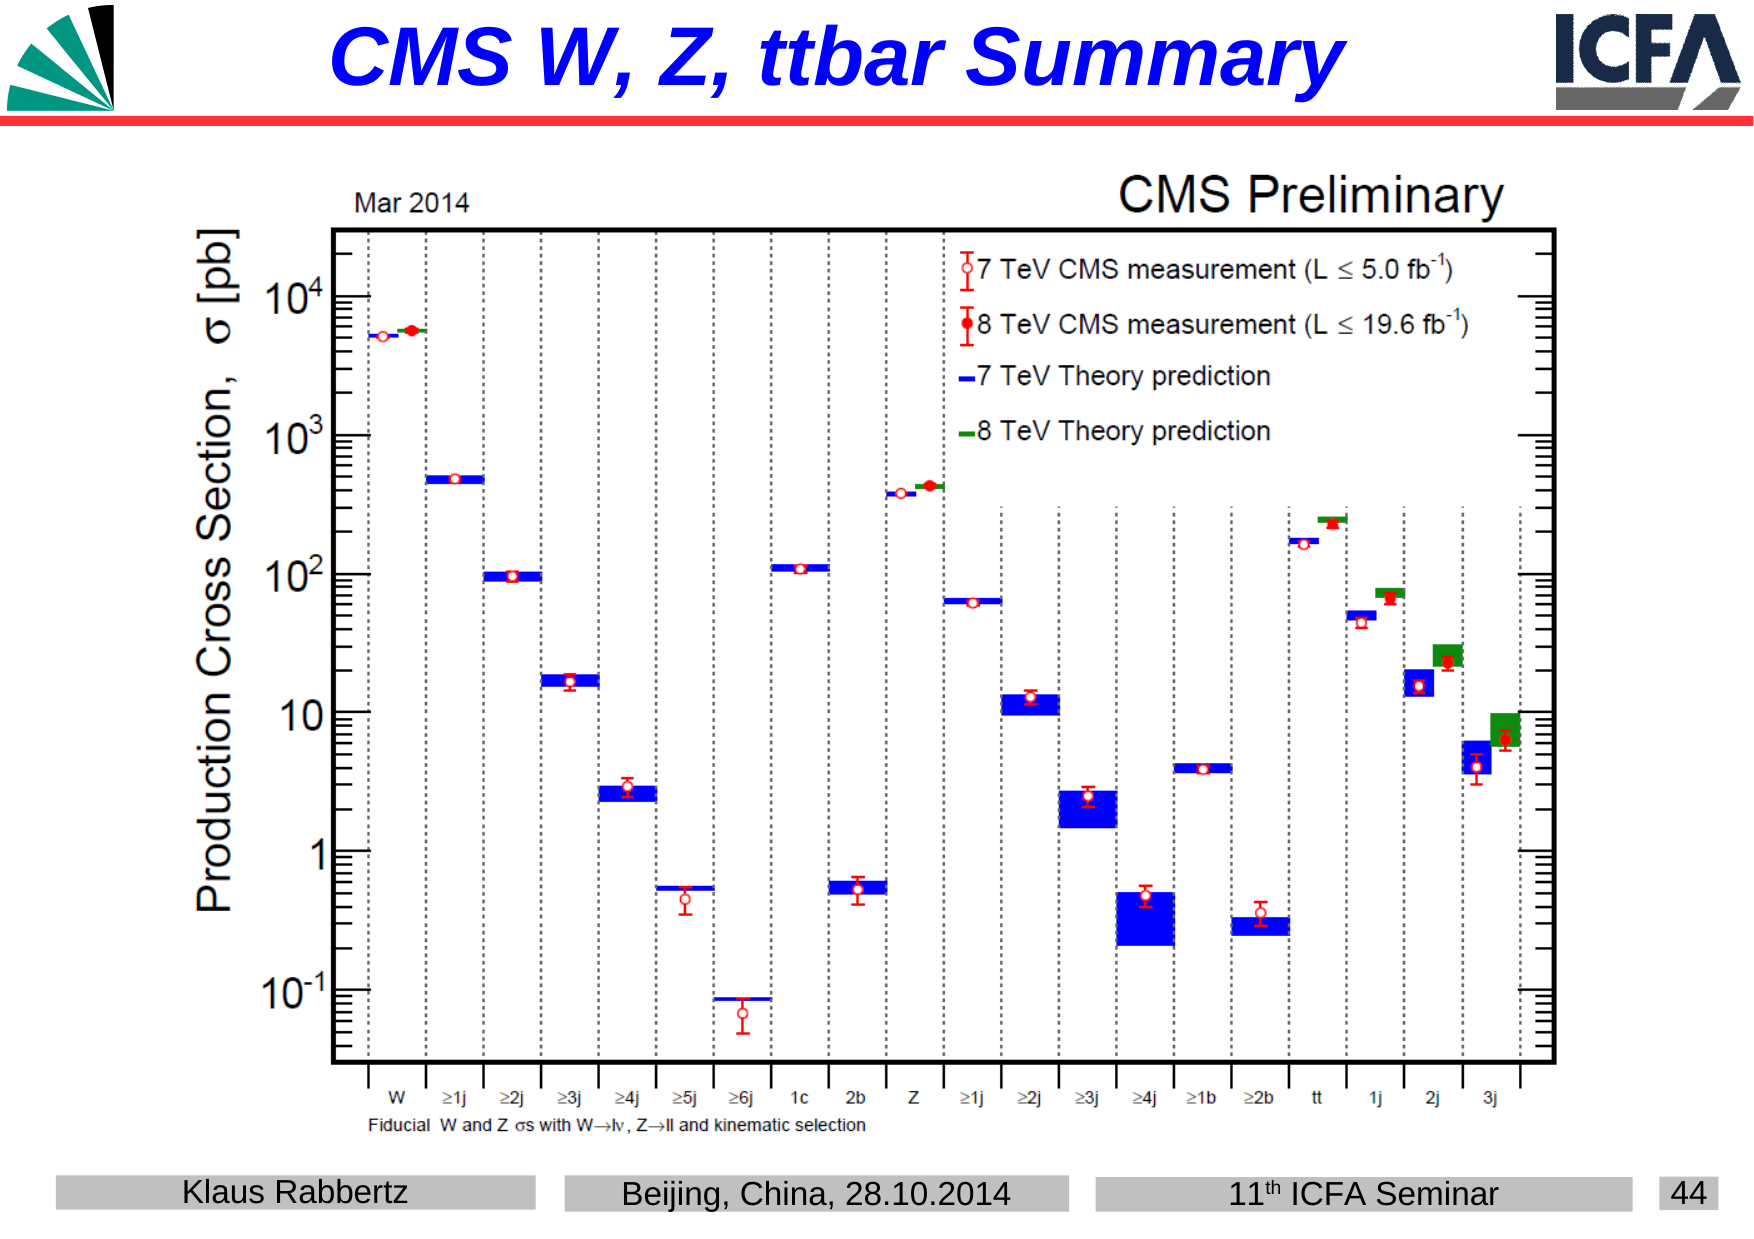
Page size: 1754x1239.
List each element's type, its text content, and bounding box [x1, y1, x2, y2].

picture [1556, 14, 1741, 110]
picture [7, 5, 114, 112]
picture [186, 165, 1568, 1135]
title CMS W, Z, ttbar Summary [129, 0, 1545, 114]
